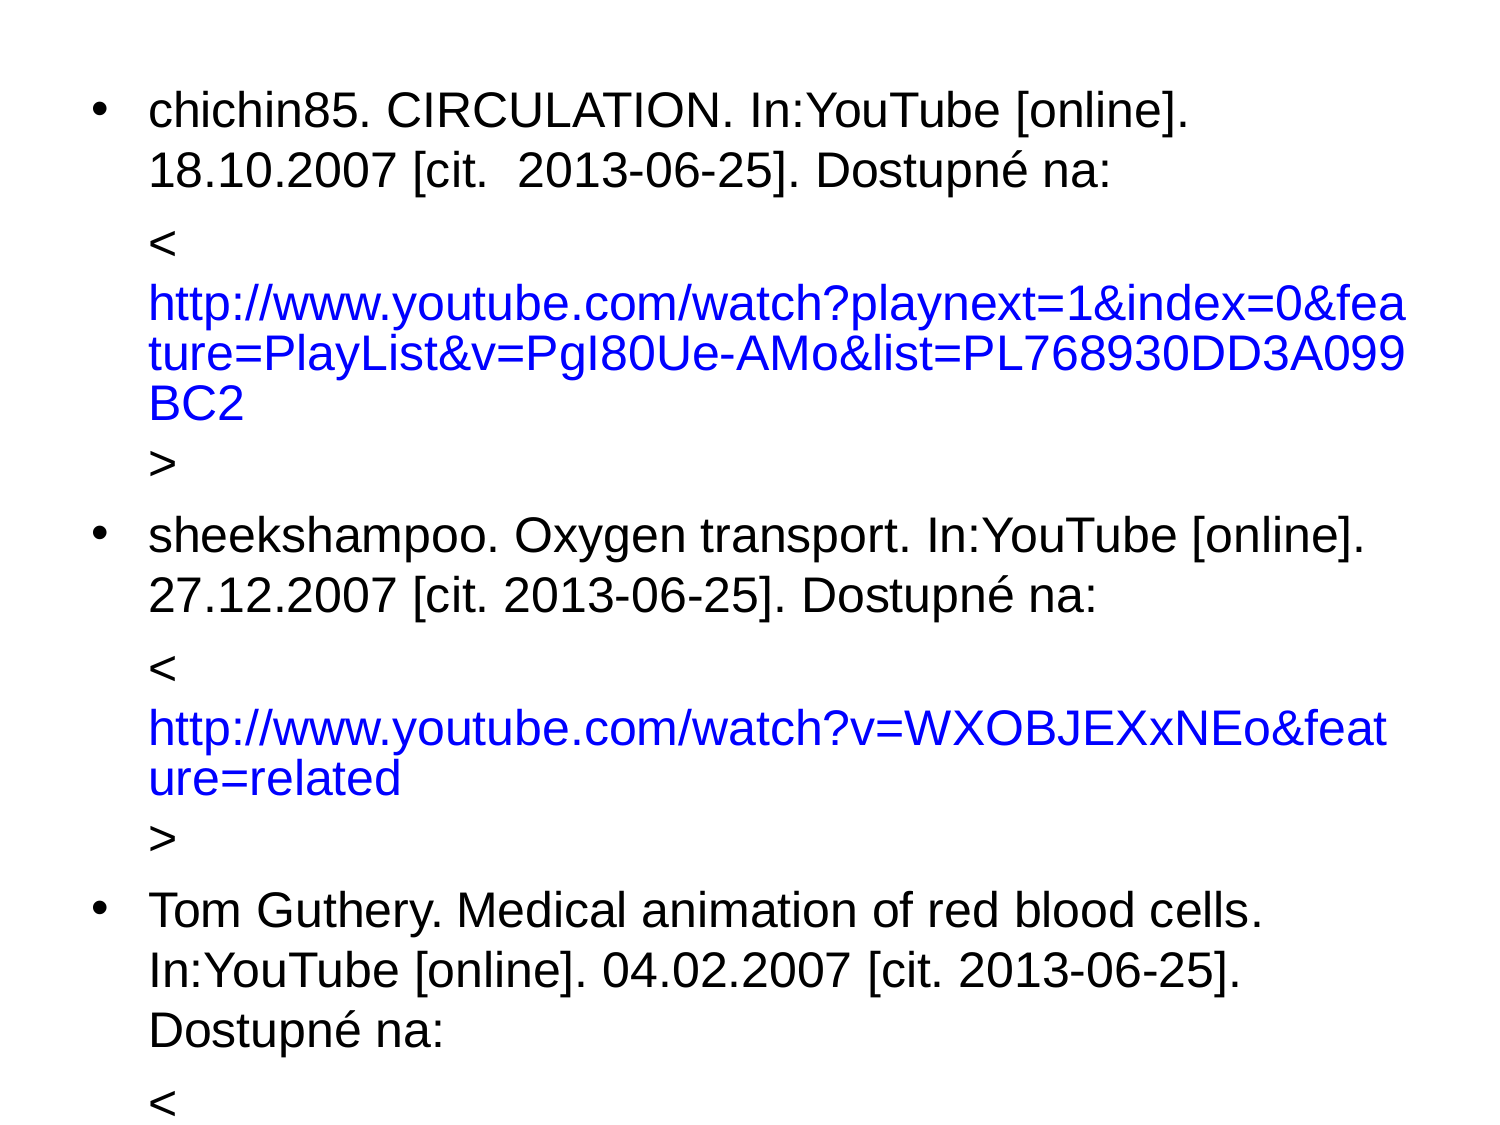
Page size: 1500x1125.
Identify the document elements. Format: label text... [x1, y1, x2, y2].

list chichin85. CIRCULATION. In:YouTube [online]. 18.10.2007 [cit. 2013-06-25]. Dostupné na: <http://www.youtube.com/watch?playnext=1&index=0&feature=PlayList&v=PgI80Ue-AMo&list=PL768930DD3A099BC2> sheekshampoo. Oxygen transport. In:YouTube [online]. 27.12.2007 [cit. 2013-06-25]. Dostupné na: <http://www.youtube.com/watch?v=WXOBJEXxNEo&feature=related> Tom Guthery. Medical animation of red blood cells. In:YouTube [online]. 04.02.2007 [cit. 2013-06-25]. Dostupné na: <http://www.youtube.com/watch?v=cKX2gAJX7jo&feature=related> [76, 70, 1427, 1125]
